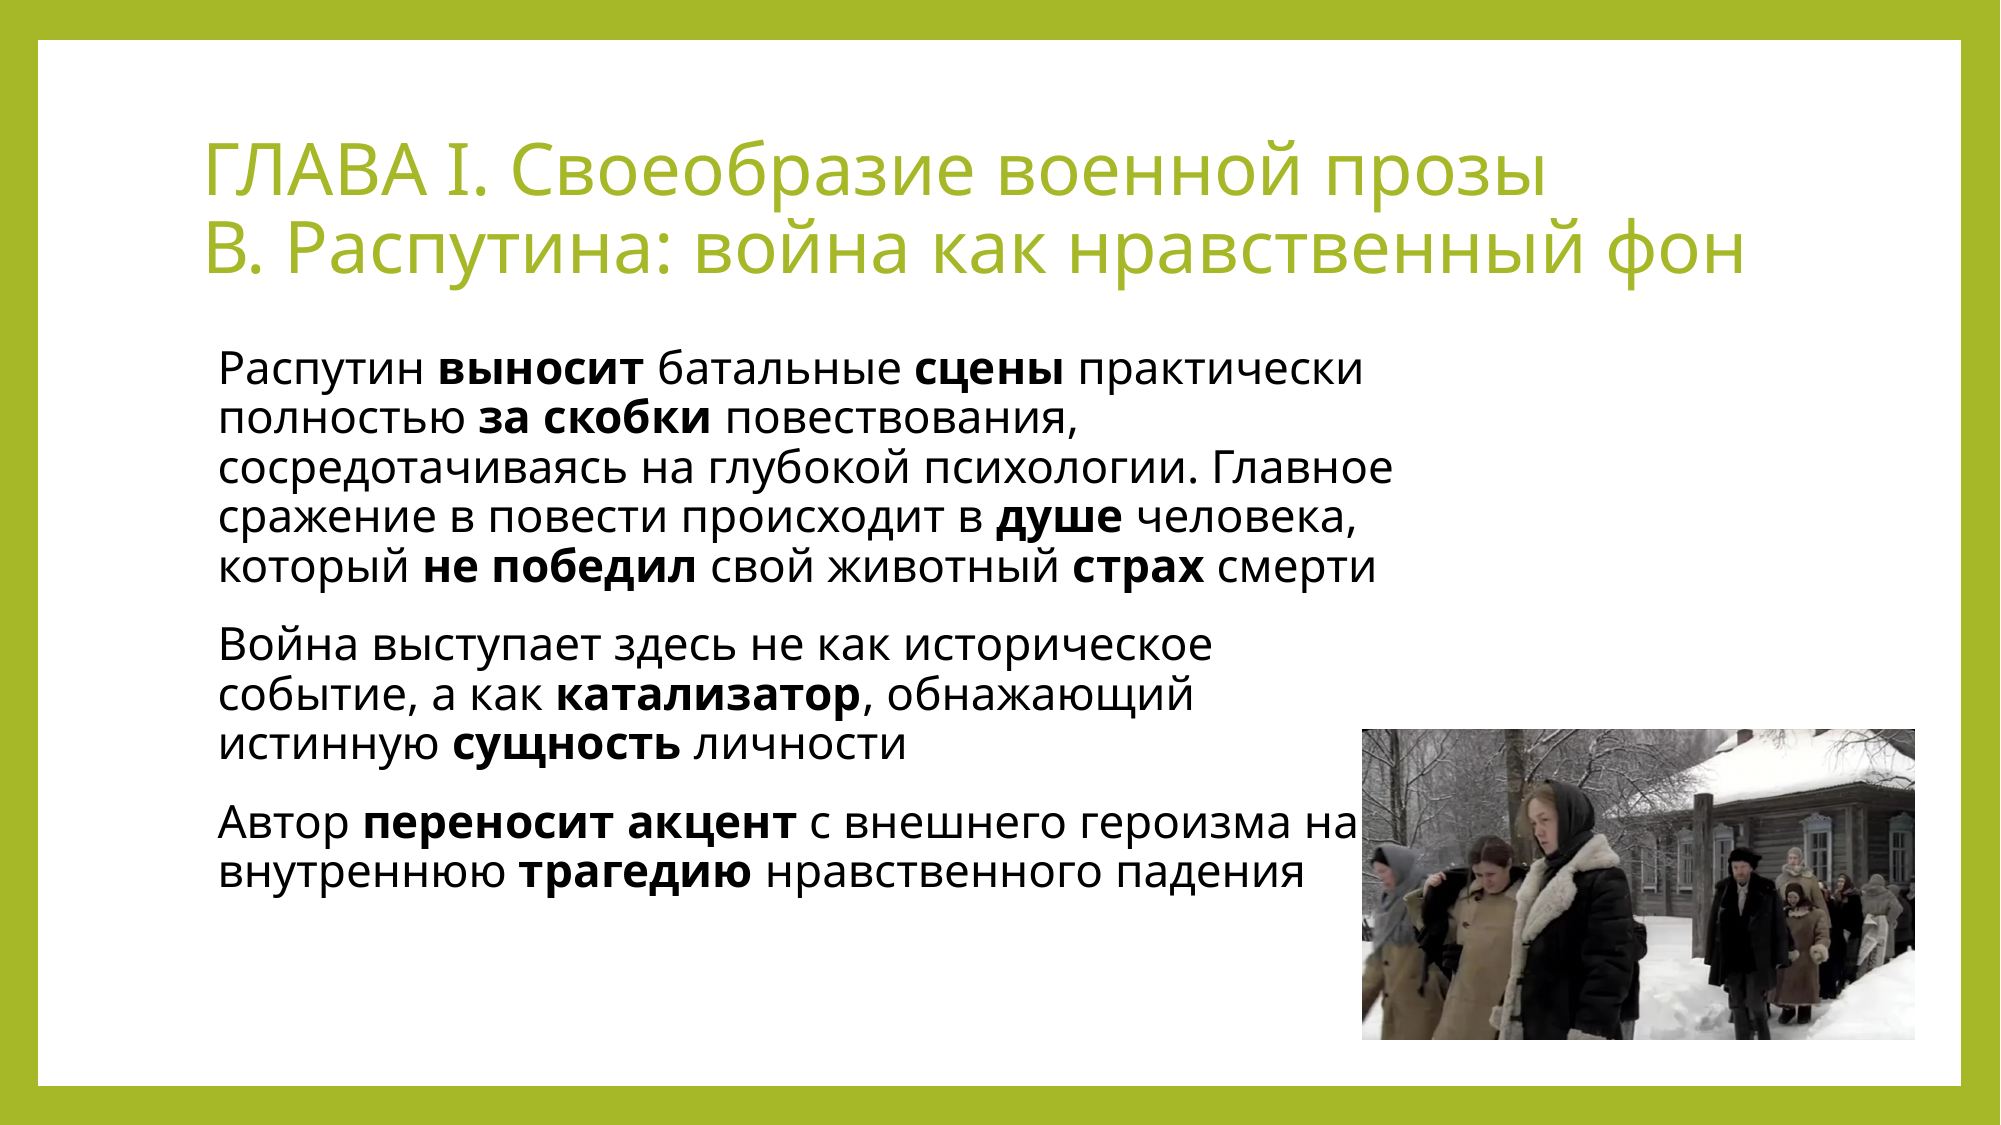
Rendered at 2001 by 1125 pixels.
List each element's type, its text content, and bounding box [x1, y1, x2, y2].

picture [1362, 729, 1915, 1040]
title ГЛАВА I. Своеобразие военной прозы В. Распутина: война как нравственный фон [187, 99, 1808, 323]
list Распутин выносит батальные сцены практически полностью за скобки повествования, сосредотачиваясь на глубокой психологии. Главное сражение в повести происходит в душе человека, который не победил свой животный страх смерти Война выступает здесь не как историческое событие, а как катализатор, обнажающий истинную сущность личности Автор переносит акцент с внешнего героизма на внутреннюю трагедию нравственного падения [187, 337, 1427, 1000]
